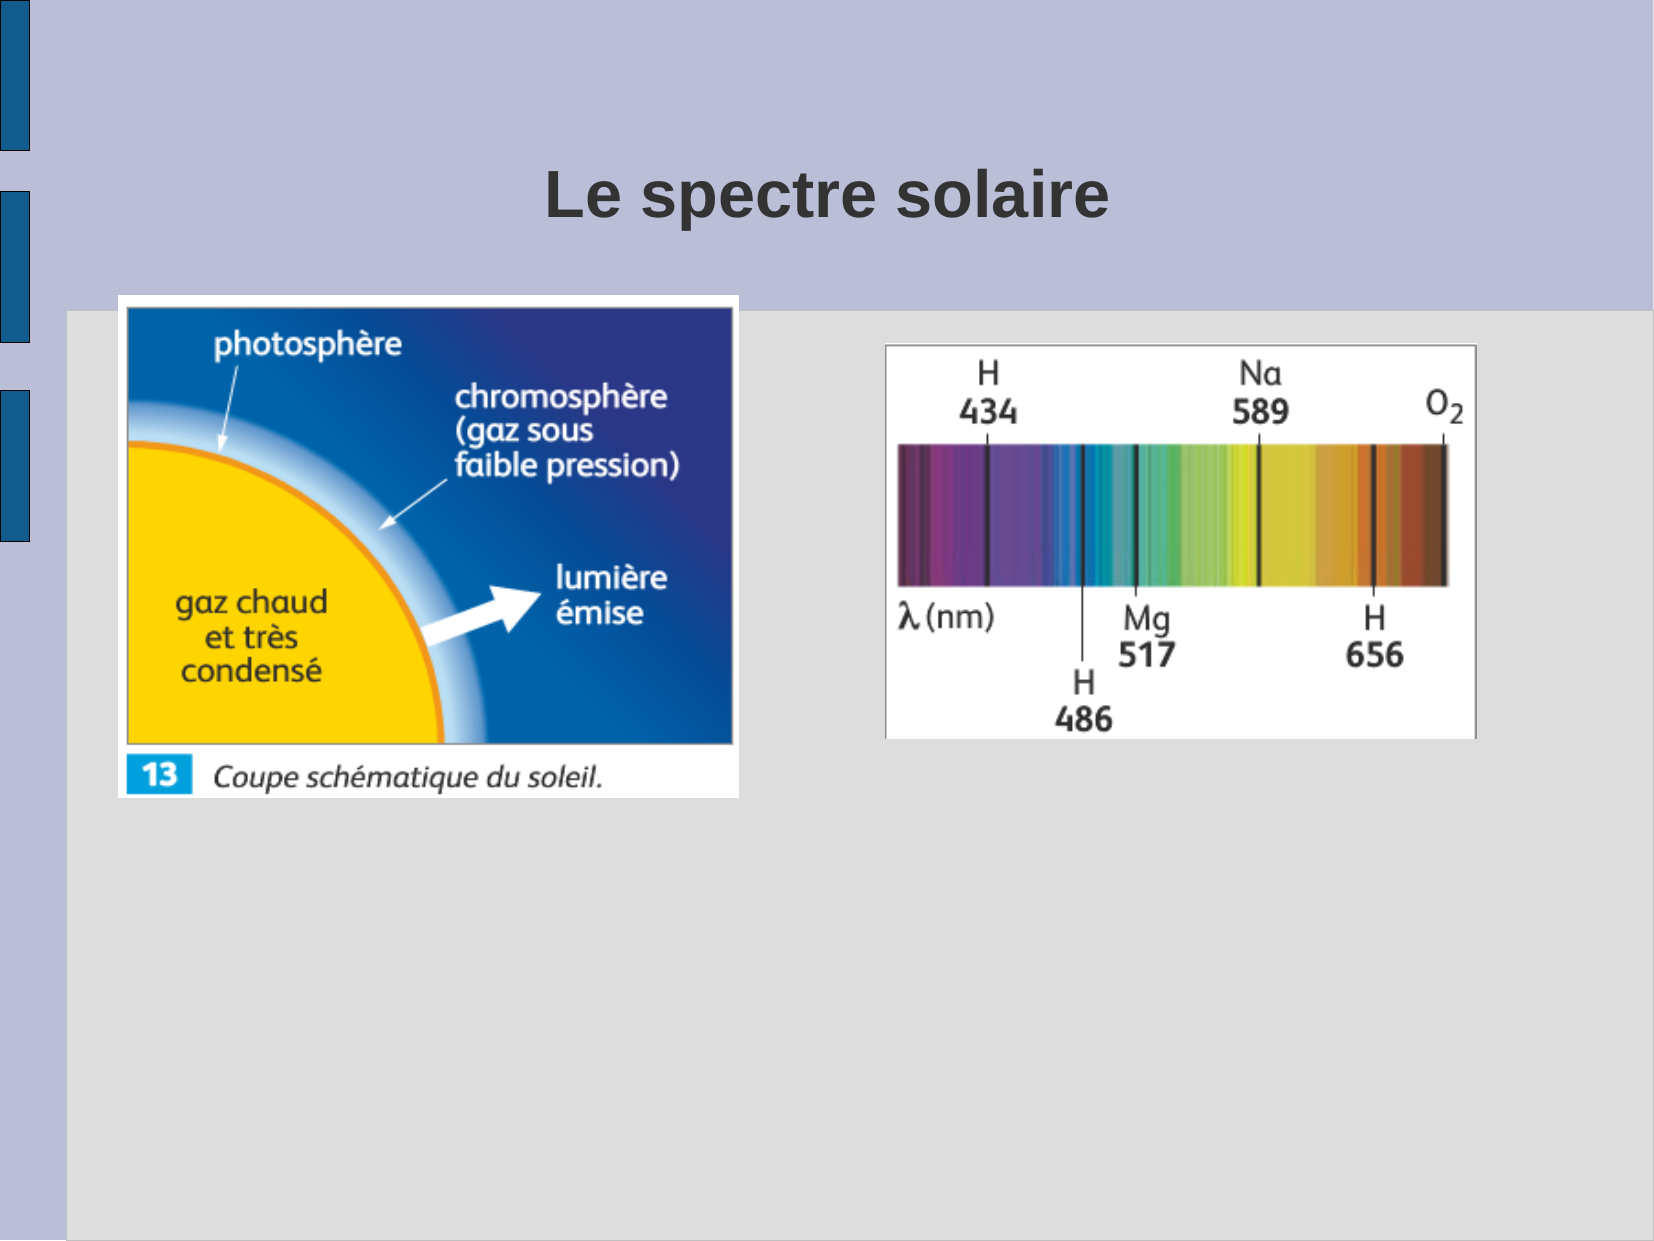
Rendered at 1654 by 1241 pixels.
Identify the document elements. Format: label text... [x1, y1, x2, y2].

title Le spectre solaire [121, 91, 1534, 299]
picture [118, 295, 739, 798]
picture [885, 343, 1477, 739]
